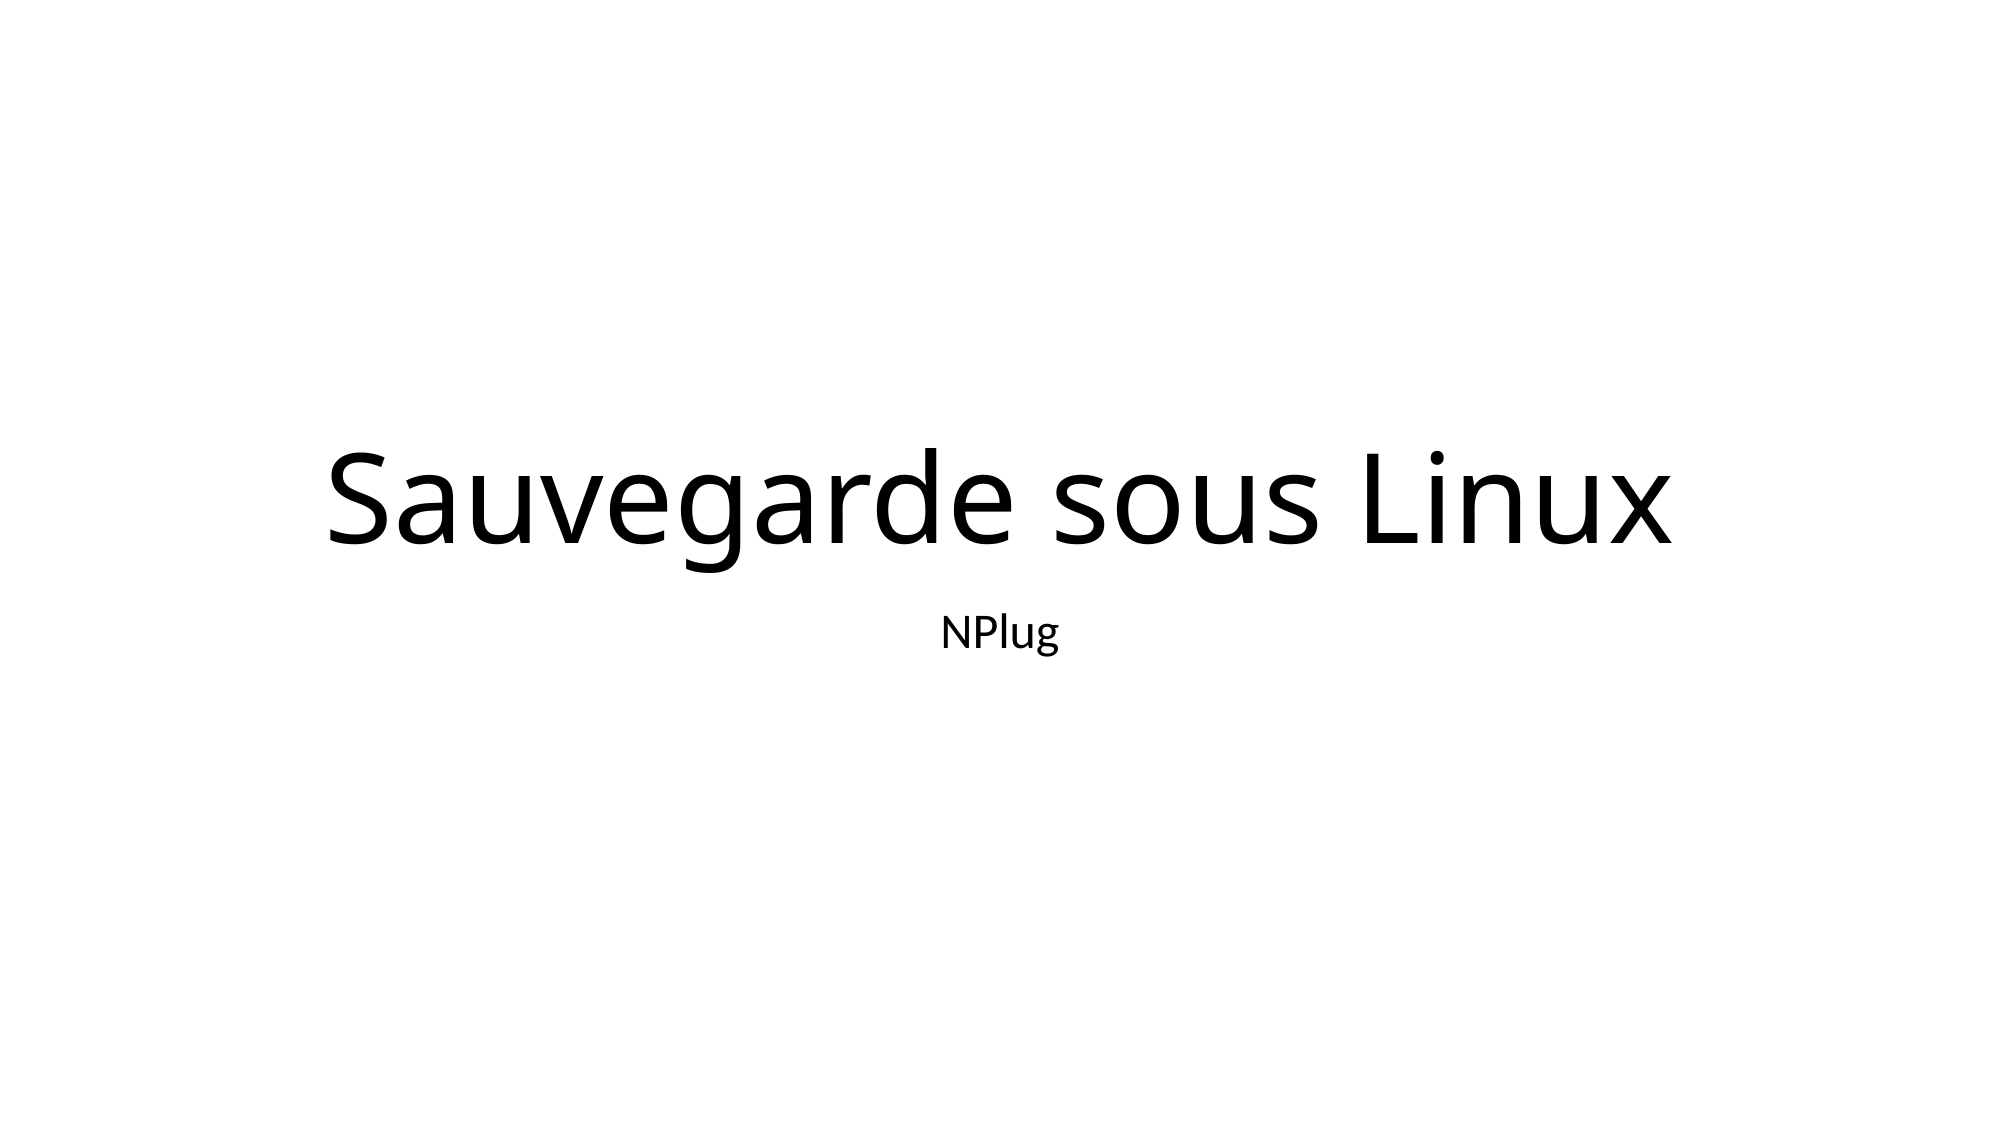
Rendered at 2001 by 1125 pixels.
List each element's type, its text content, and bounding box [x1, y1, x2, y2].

subtitle NPlug [249, 590, 1750, 863]
title Sauvegarde sous Linux [249, 184, 1750, 576]
